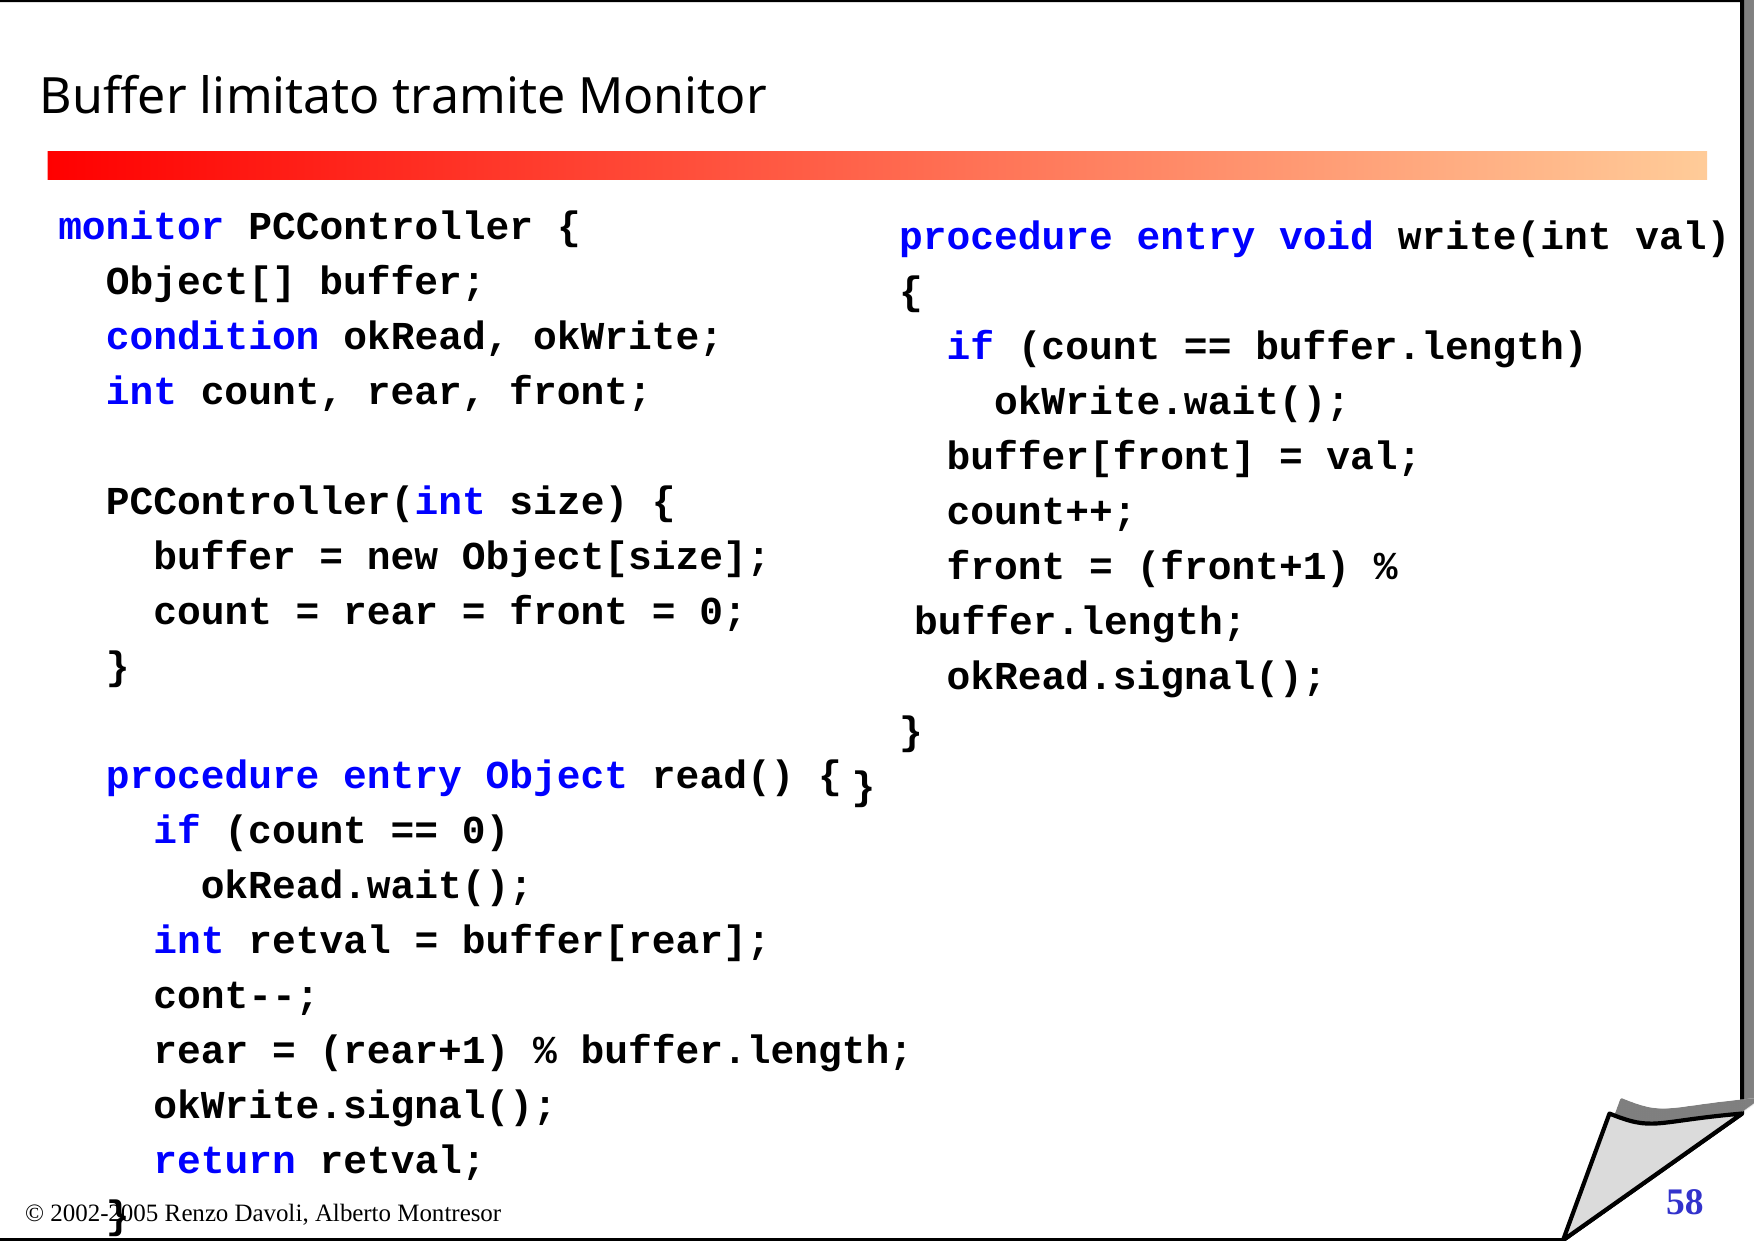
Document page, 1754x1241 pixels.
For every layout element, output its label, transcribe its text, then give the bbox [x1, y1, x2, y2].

title Buffer limitato tramite Monitor [39, 49, 1713, 144]
list monitor PCController { Object[] buffer; condition okRead, okWrite; int count, rear, front; PCController(int size) { buffer = new Object[size]; count = rear = front = 0; } procedure entry Object read() { if (count == 0) okRead.wait(); int retval = buffer[rear]; cont--; rear = (rear+1) % buffer.length; okWrite.signal(); return retval; } [58, 196, 1696, 1241]
text_box procedure entry void write(int val) { if (count == buffer.length) okWrite.wait(); buffer[front] = val; count++; front = (front+1) % buffer.length; okRead.signal(); } } [757, 206, 1754, 811]
